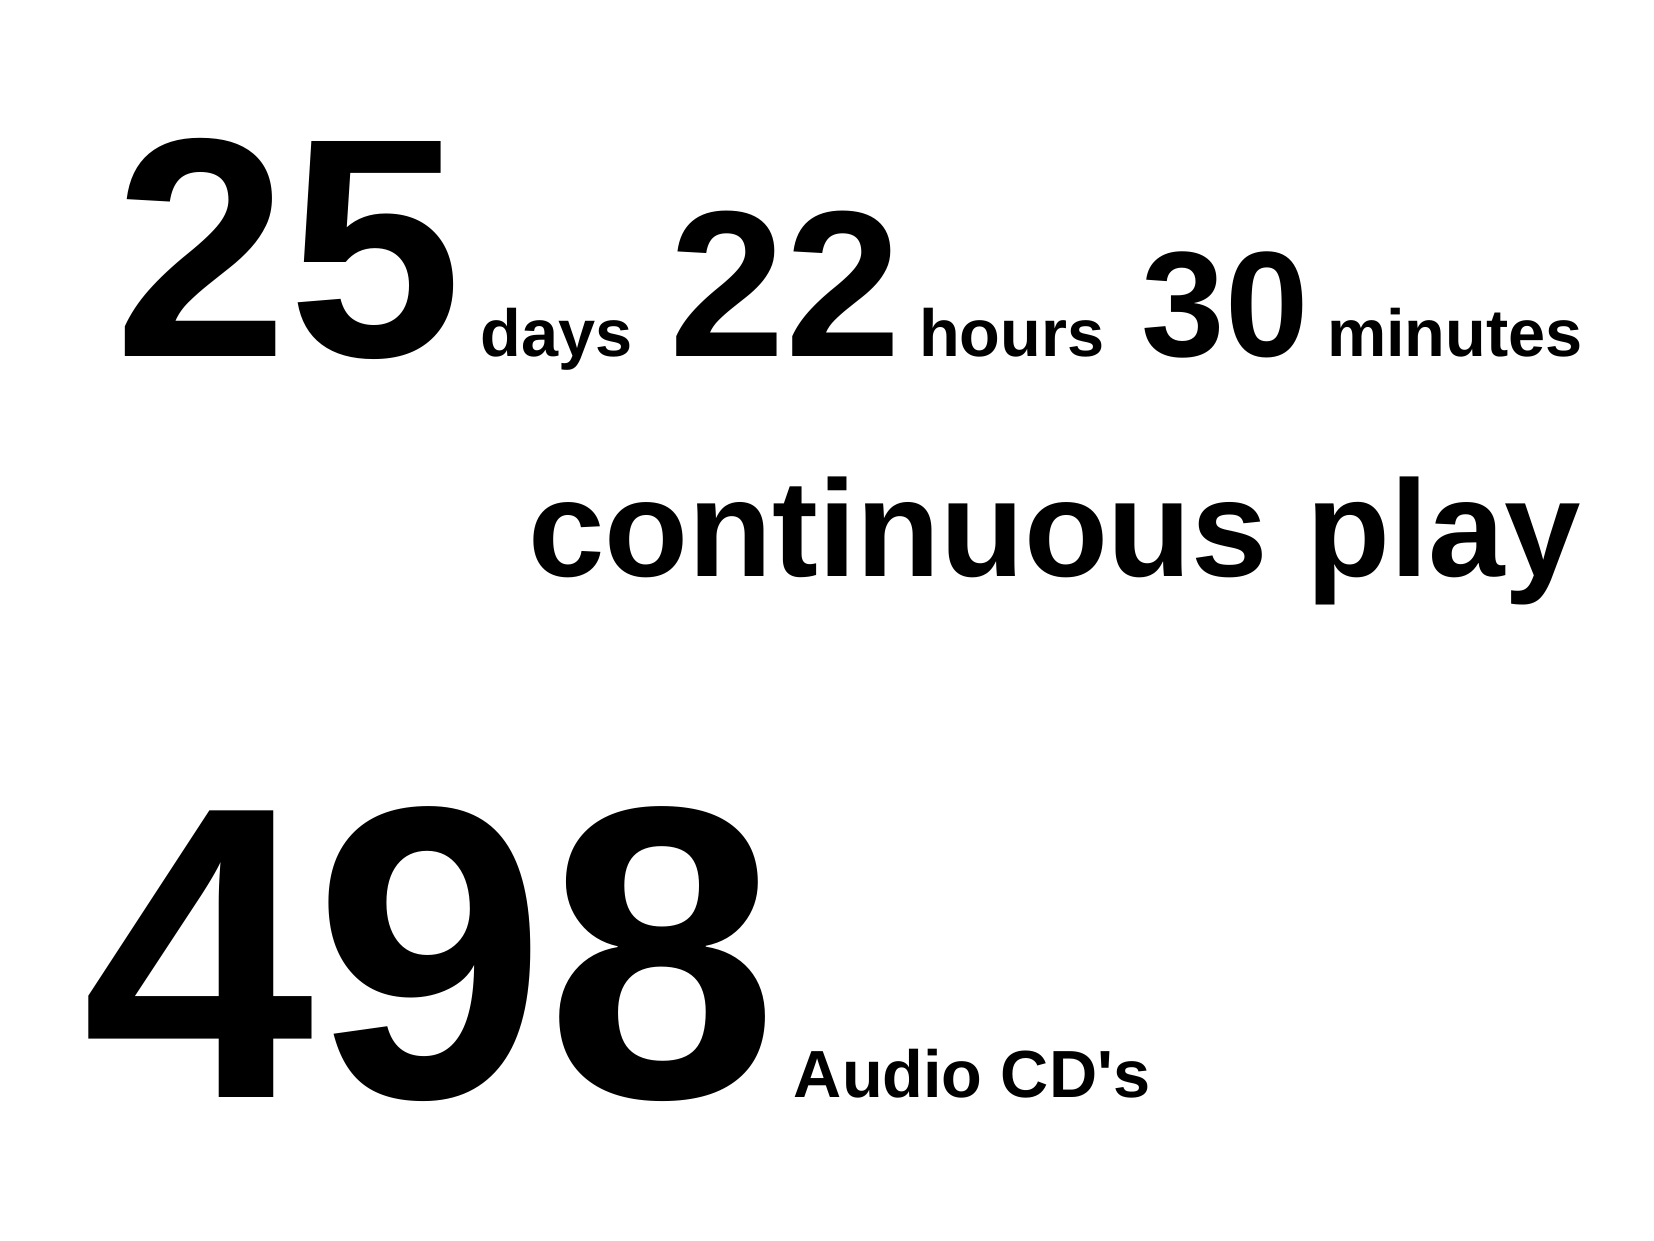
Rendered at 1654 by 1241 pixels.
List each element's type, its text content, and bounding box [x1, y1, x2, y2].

list 25 days 22 hours 30 minutes continuous play 498 Audio CD's [82, 72, 1583, 1186]
